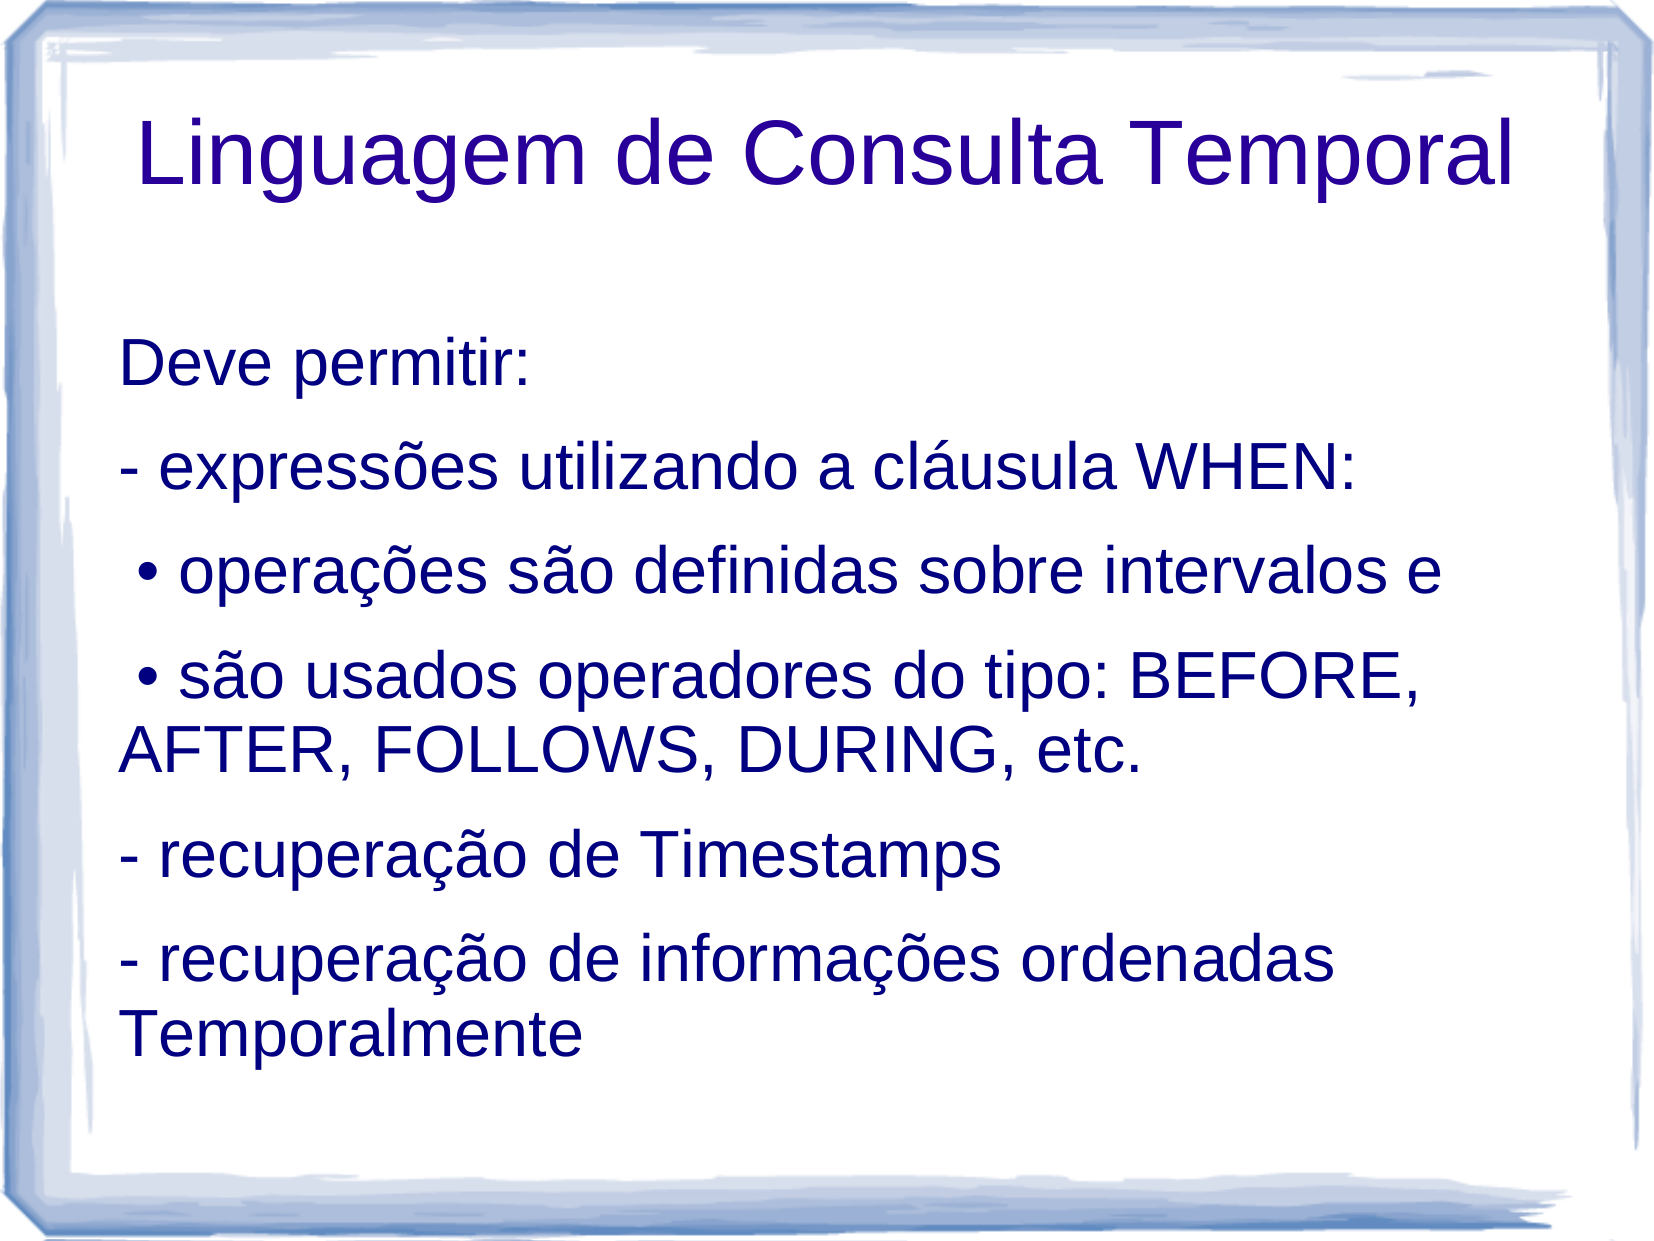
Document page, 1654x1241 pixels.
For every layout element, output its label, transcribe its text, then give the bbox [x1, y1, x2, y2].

title Linguagem de Consulta Temporal [82, 49, 1571, 257]
list Deve permitir: - expressões utilizando a cláusula WHEN: • operações são definidas sobre intervalos e • são usados operadores do tipo: BEFORE, AFTER, FOLLOWS, DURING, etc. - recuperação de Timestamps - recuperação de informações ordenadas Temporalmente [118, 324, 1571, 1129]
picture [0, 0, 1654, 1241]
